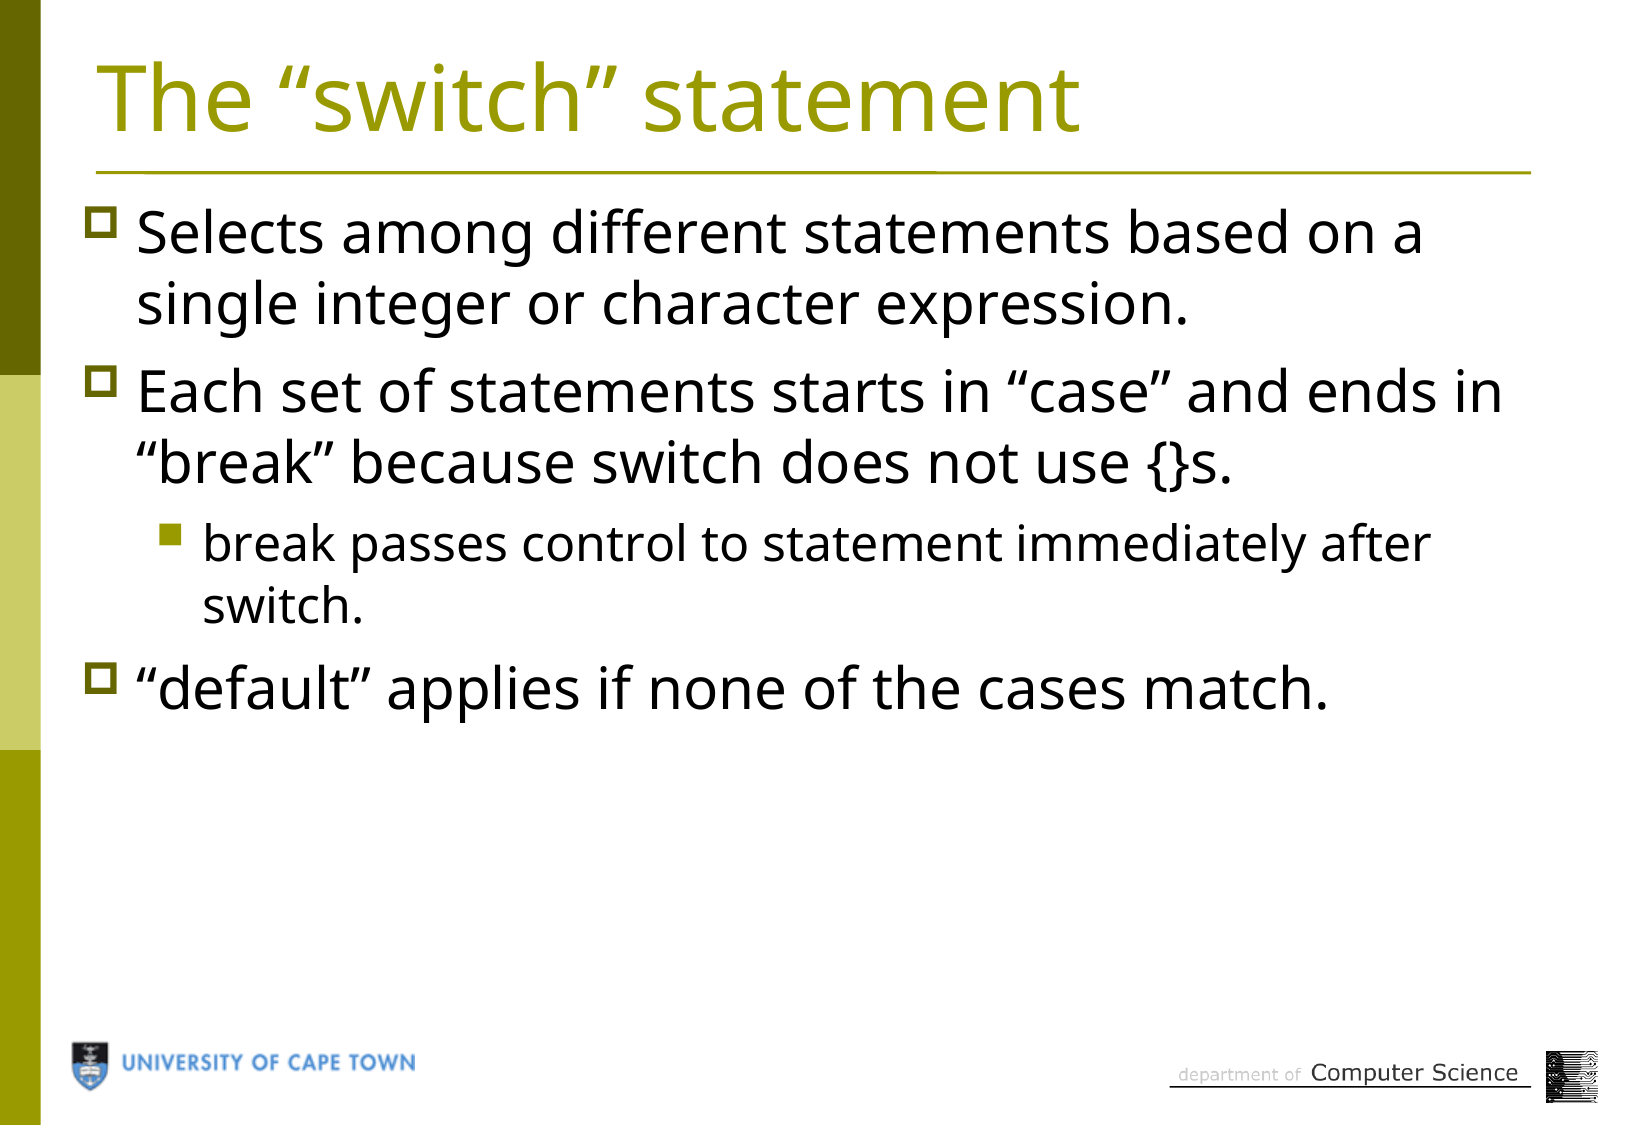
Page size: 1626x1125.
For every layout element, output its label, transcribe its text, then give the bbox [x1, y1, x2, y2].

picture [1546, 1051, 1598, 1103]
title The “switch” statement [81, 21, 1543, 180]
picture [61, 1024, 415, 1103]
list Selects among different statements based on a single integer or character expression. Each set of statements starts in “case” and ends in “break” because switch does not use {}s. break passes control to statement immediately after switch. “default” applies if none of the cases match. [81, 196, 1543, 1005]
picture [1169, 1043, 1532, 1091]
